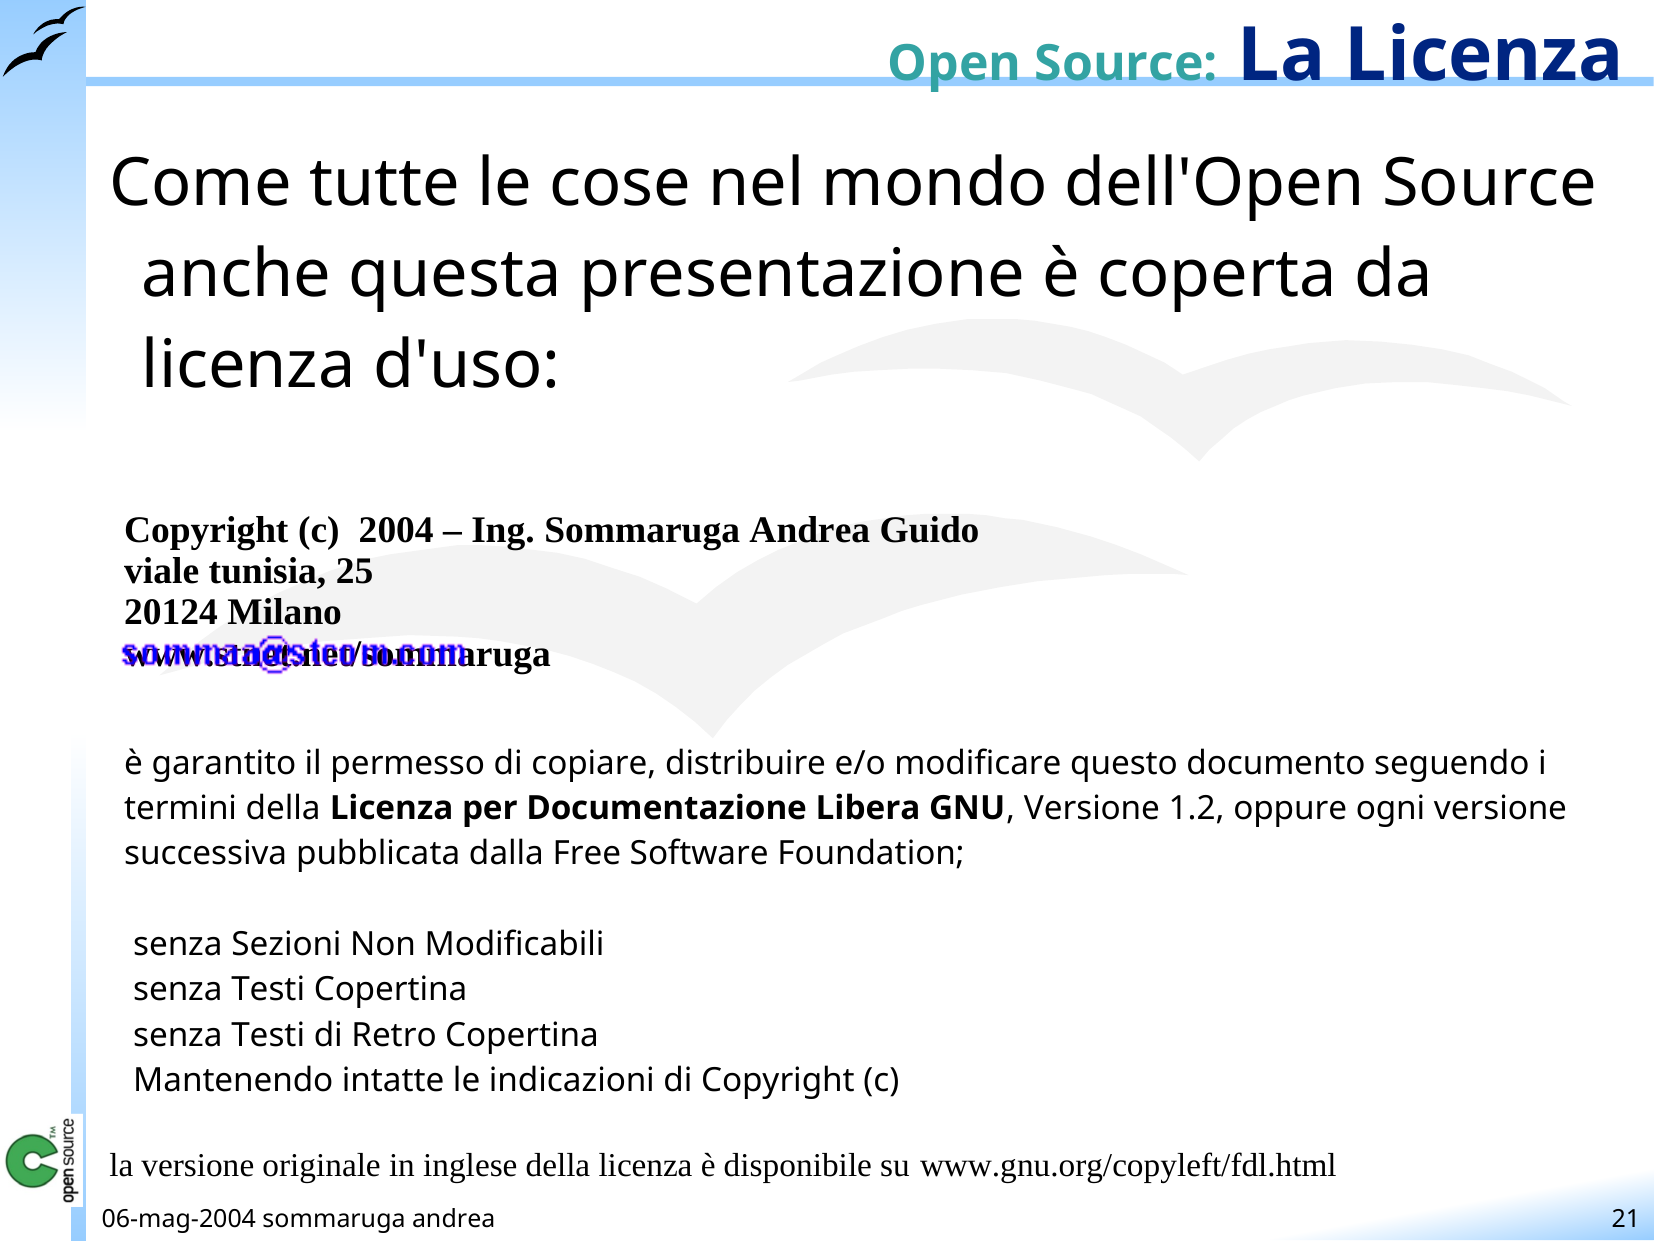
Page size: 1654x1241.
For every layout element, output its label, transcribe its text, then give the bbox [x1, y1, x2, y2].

list Come tutte le cose nel mondo dell'Open Source anche questa presentazione è coperta da licenza d'uso: Copyright (c) 2004 – Ing. Sommaruga Andrea Guido viale tunisia, 25 20124 Milano www.stnet.net/sommaruga è garantito il permesso di copiare, distribuire e/o modificare questo documento seguendo i termini della Licenza per Documentazione Libera GNU, Versione 1.2, oppure ogni versione successiva pubblicata dalla Free Software Foundation; senza Sezioni Non Modificabili senza Testi Copertina senza Testi di Retro Copertina Mantenendo intatte le indicazioni di Copyright (c) la versione originale in inglese della licenza è disponibile su www.gnu.org/copyleft/fdl.html [85, 134, 1628, 1163]
picture [118, 634, 473, 680]
title Open Source: La Licenza [85, 0, 1654, 104]
picture [1, 1115, 83, 1207]
